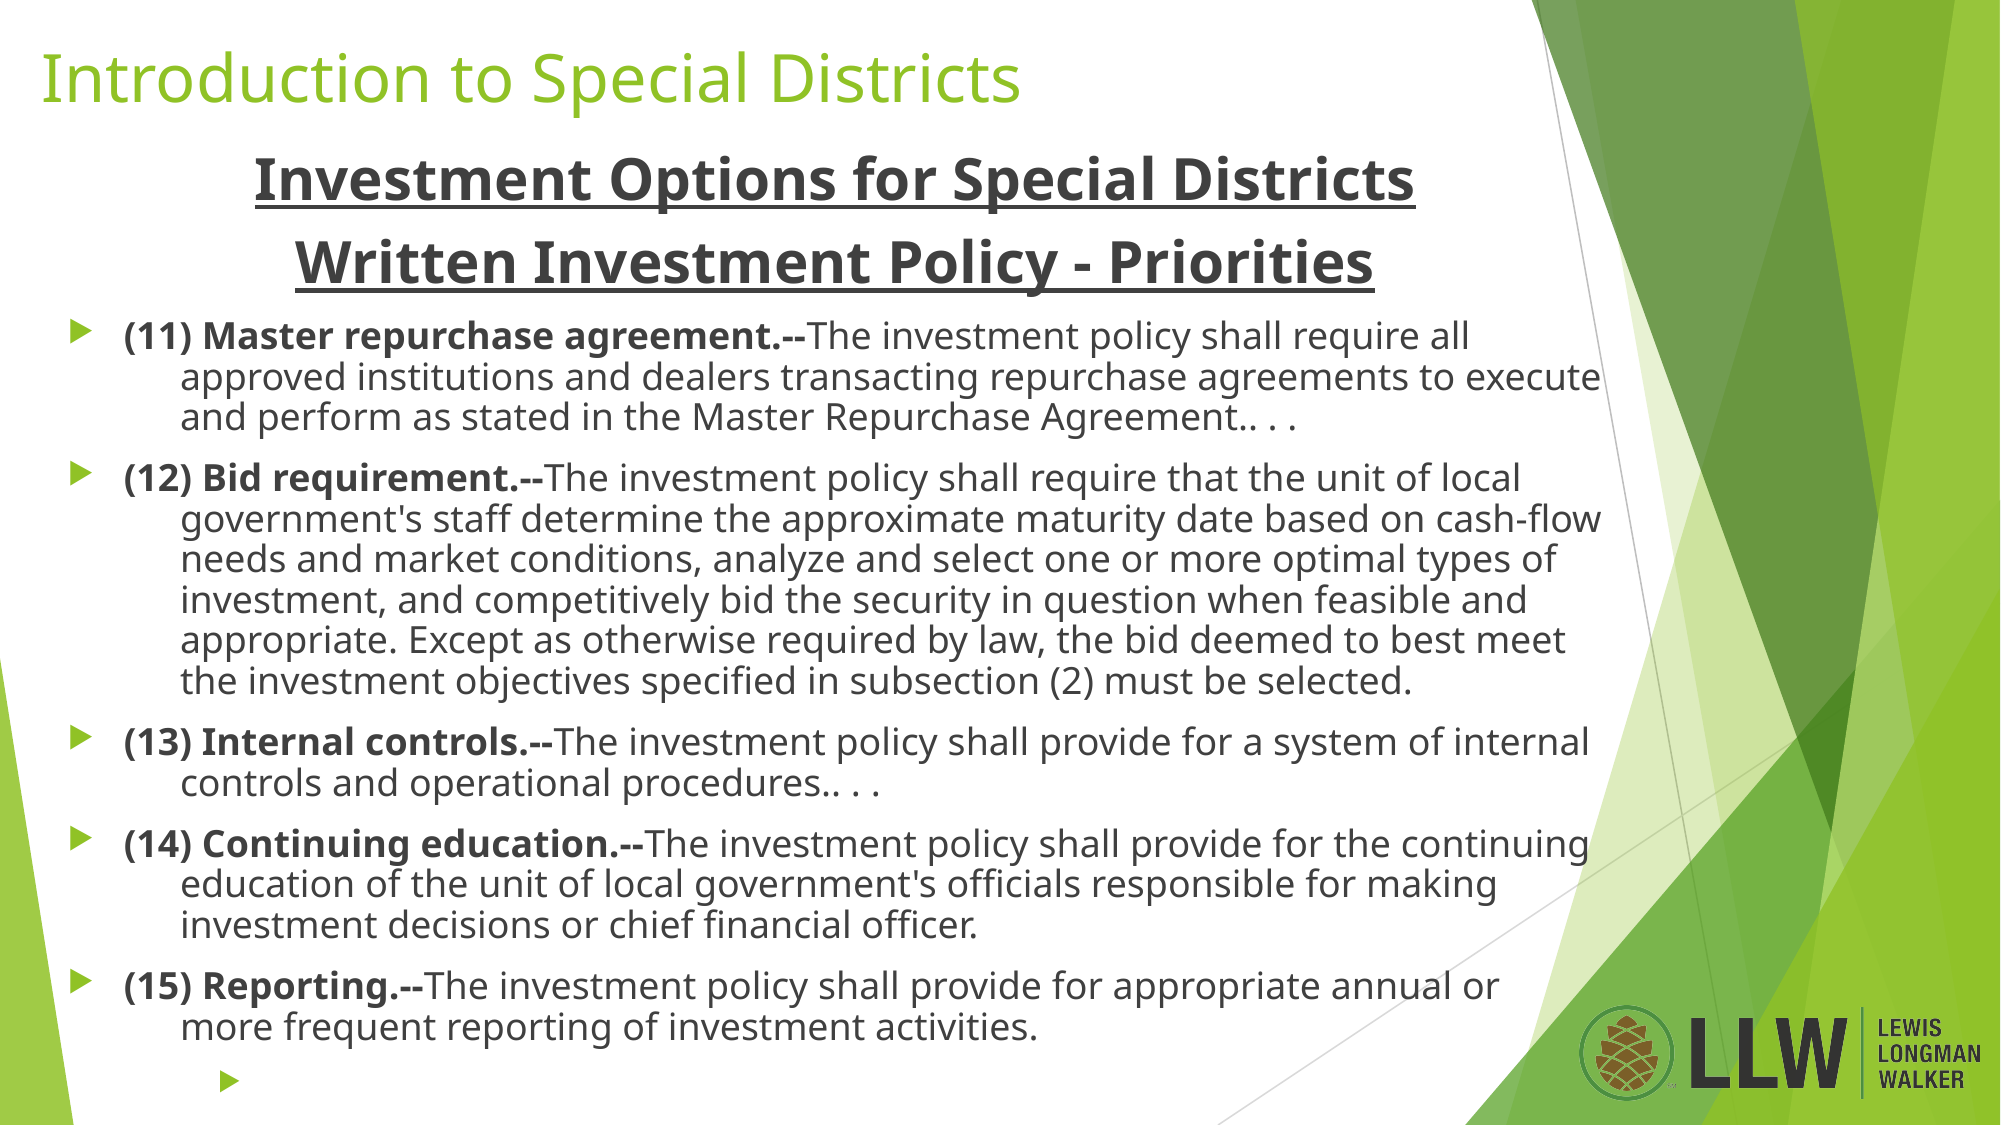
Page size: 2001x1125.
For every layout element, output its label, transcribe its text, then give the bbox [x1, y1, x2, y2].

list Investment Options for Special Districts Written Investment Policy - Priorities (11) Master repurchase agreement.--The investment policy shall require all approved institutions and dealers transacting repurchase agreements to execute and perform as stated in the Master Repurchase Agreement.. . . (12) Bid requirement.--The investment policy shall require that the unit of local government's staff determine the approximate maturity date based on cash-flow needs and market conditions, analyze and select one or more optimal types of investment, and competitively bid the security in question when feasible and appropriate. Except as otherwise required by law, the bid deemed to best meet the investment objectives specified in subsection (2) must be selected. (13) Internal controls.--The investment policy shall provide for a system of internal controls and operational procedures.. . . (14) Continuing education.--The investment policy shall provide for the continuing education of the unit of local government's officials responsible for making investment decisions or chief financial officer. (15) Reporting.--The investment policy shall provide for appropriate annual or more frequent reporting of investment activities. [52, 142, 1619, 1101]
picture [1579, 1005, 1980, 1101]
title Introduction to Special Districts [26, 28, 1437, 143]
